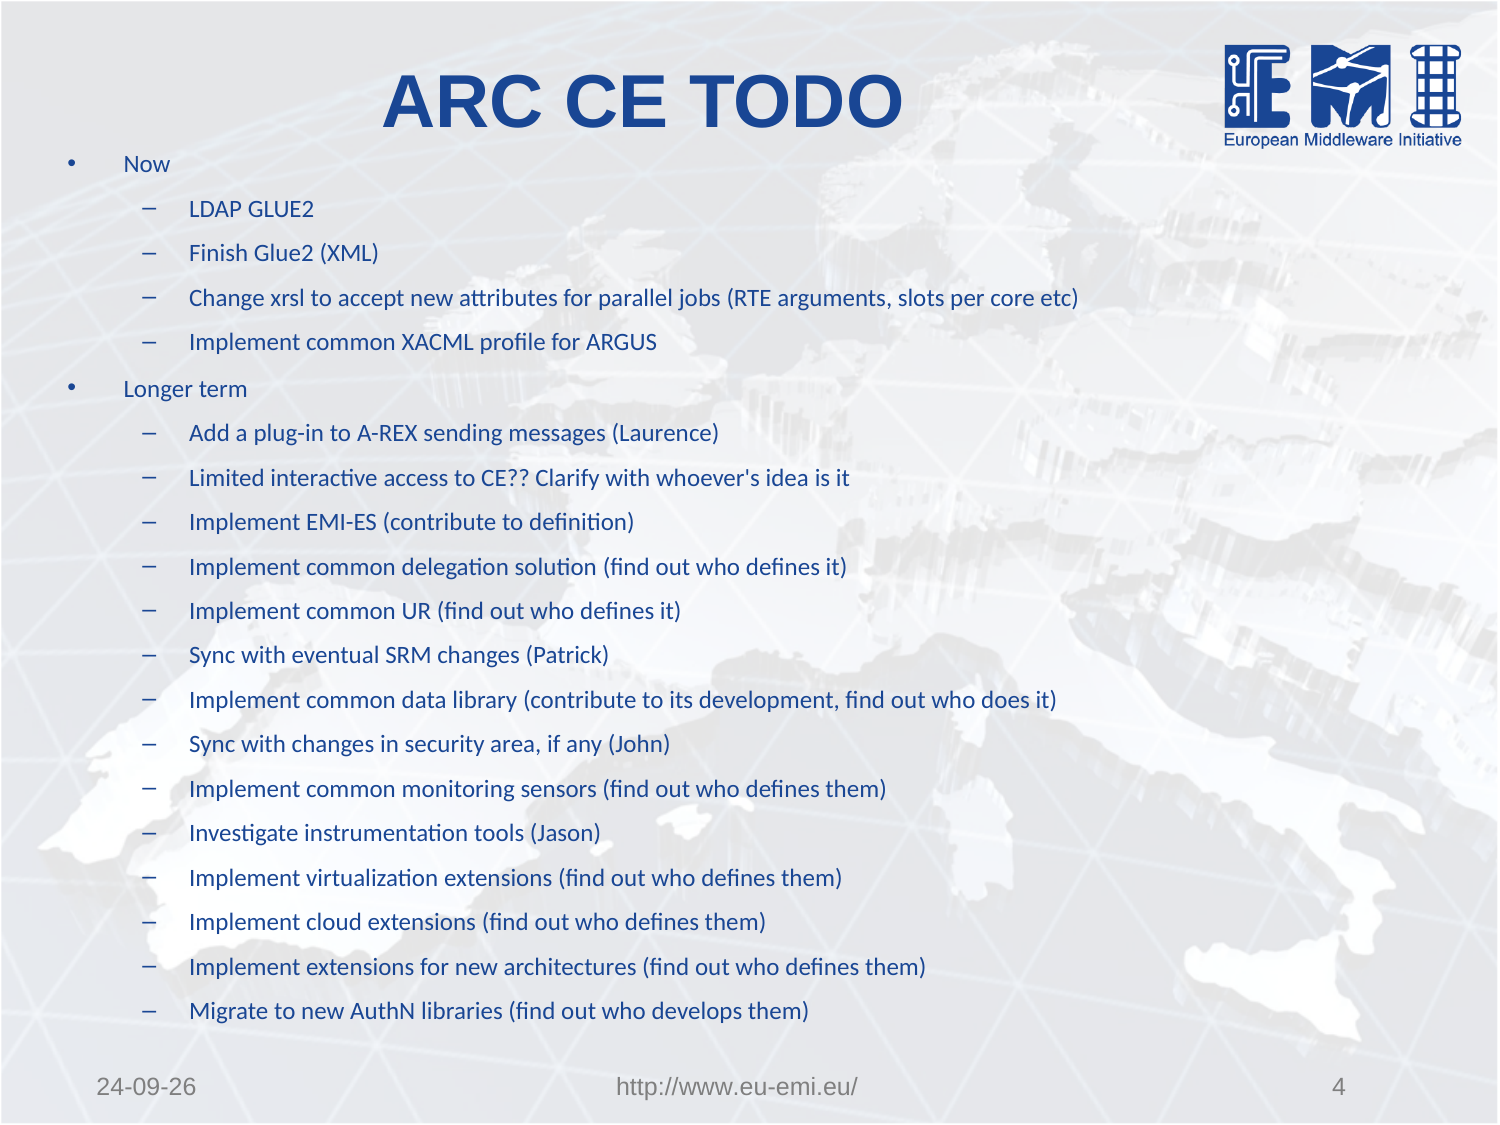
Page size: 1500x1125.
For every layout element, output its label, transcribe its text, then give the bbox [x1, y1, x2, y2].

list Now LDAP GLUE2 Finish Glue2 (XML) Change xrsl to accept new attributes for parallel jobs (RTE arguments, slots per core etc) Implement common XACML profile for ARGUS Longer term Add a plug-in to A-REX sending messages (Laurence) Limited interactive access to CE?? Clarify with whoever's idea is it Implement EMI-ES (contribute to definition) Implement common delegation solution (find out who defines it) Implement common UR (find out who defines it) Sync with eventual SRM changes (Patrick) Implement common data library (contribute to its development, find out who does it) Sync with changes in security area, if any (John) Implement common monitoring sensors (find out who defines them) Investigate instrumentation tools (Jason) Implement virtualization extensions (find out who defines them) Implement cloud extensions (find out who defines them) Implement extensions for new architectures (find out who defines them) Migrate to new AuthN libraries (find out who develops them) [67, 147, 1418, 1063]
picture [1218, 44, 1468, 149]
title ARC CE TODO [75, 44, 1211, 147]
